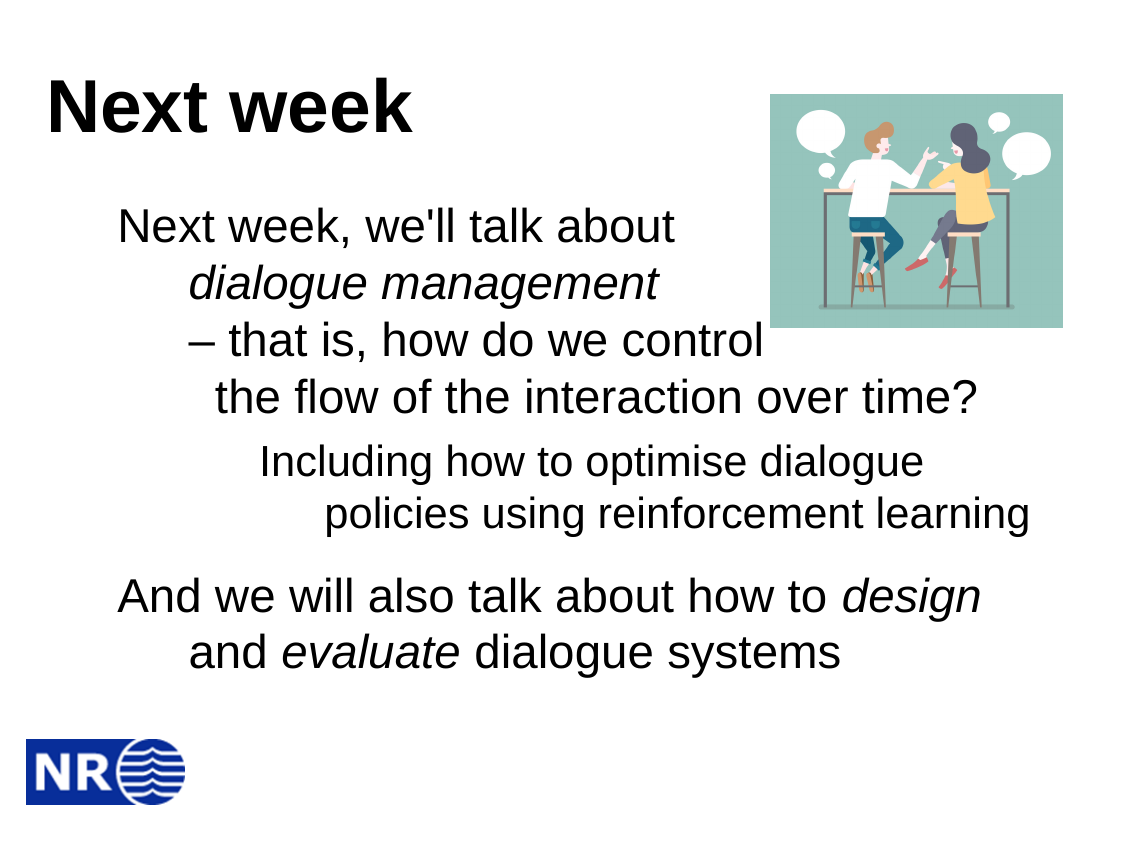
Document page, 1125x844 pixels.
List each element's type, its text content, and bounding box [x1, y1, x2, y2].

list Next week, we'll talk about dialogue management – that is, how do we control the flow of the interaction over time? Including how to optimise dialogue policies using reinforcement learning And we will also talk about how to design and evaluate dialogue systems [30, 187, 1077, 694]
picture [770, 94, 1063, 328]
title Next week [30, 32, 1095, 157]
